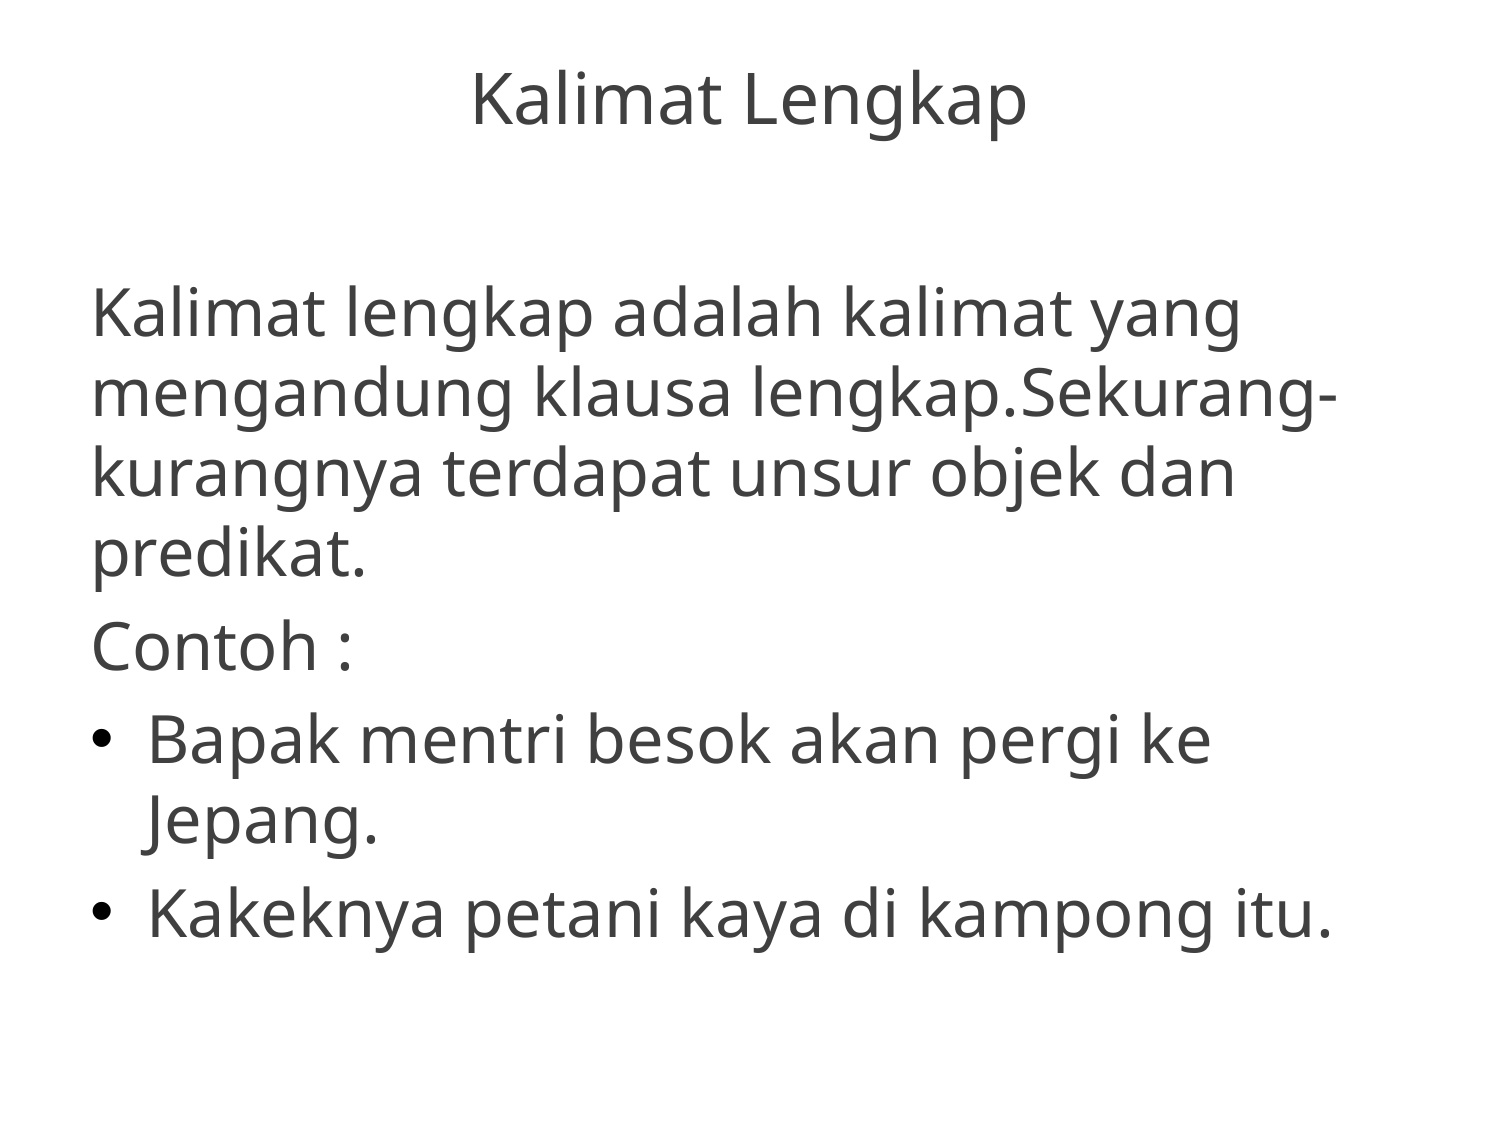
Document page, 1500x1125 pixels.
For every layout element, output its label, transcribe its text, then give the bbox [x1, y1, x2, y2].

list Kalimat lengkap adalah kalimat yang mengandung klausa lengkap.Sekurang-kurangnya terdapat unsur objek dan predikat. Contoh : Bapak mentri besok akan pergi ke Jepang. Kakeknya petani kaya di kampong itu. [75, 262, 1425, 1005]
title Kalimat Lengkap [75, 45, 1425, 233]
